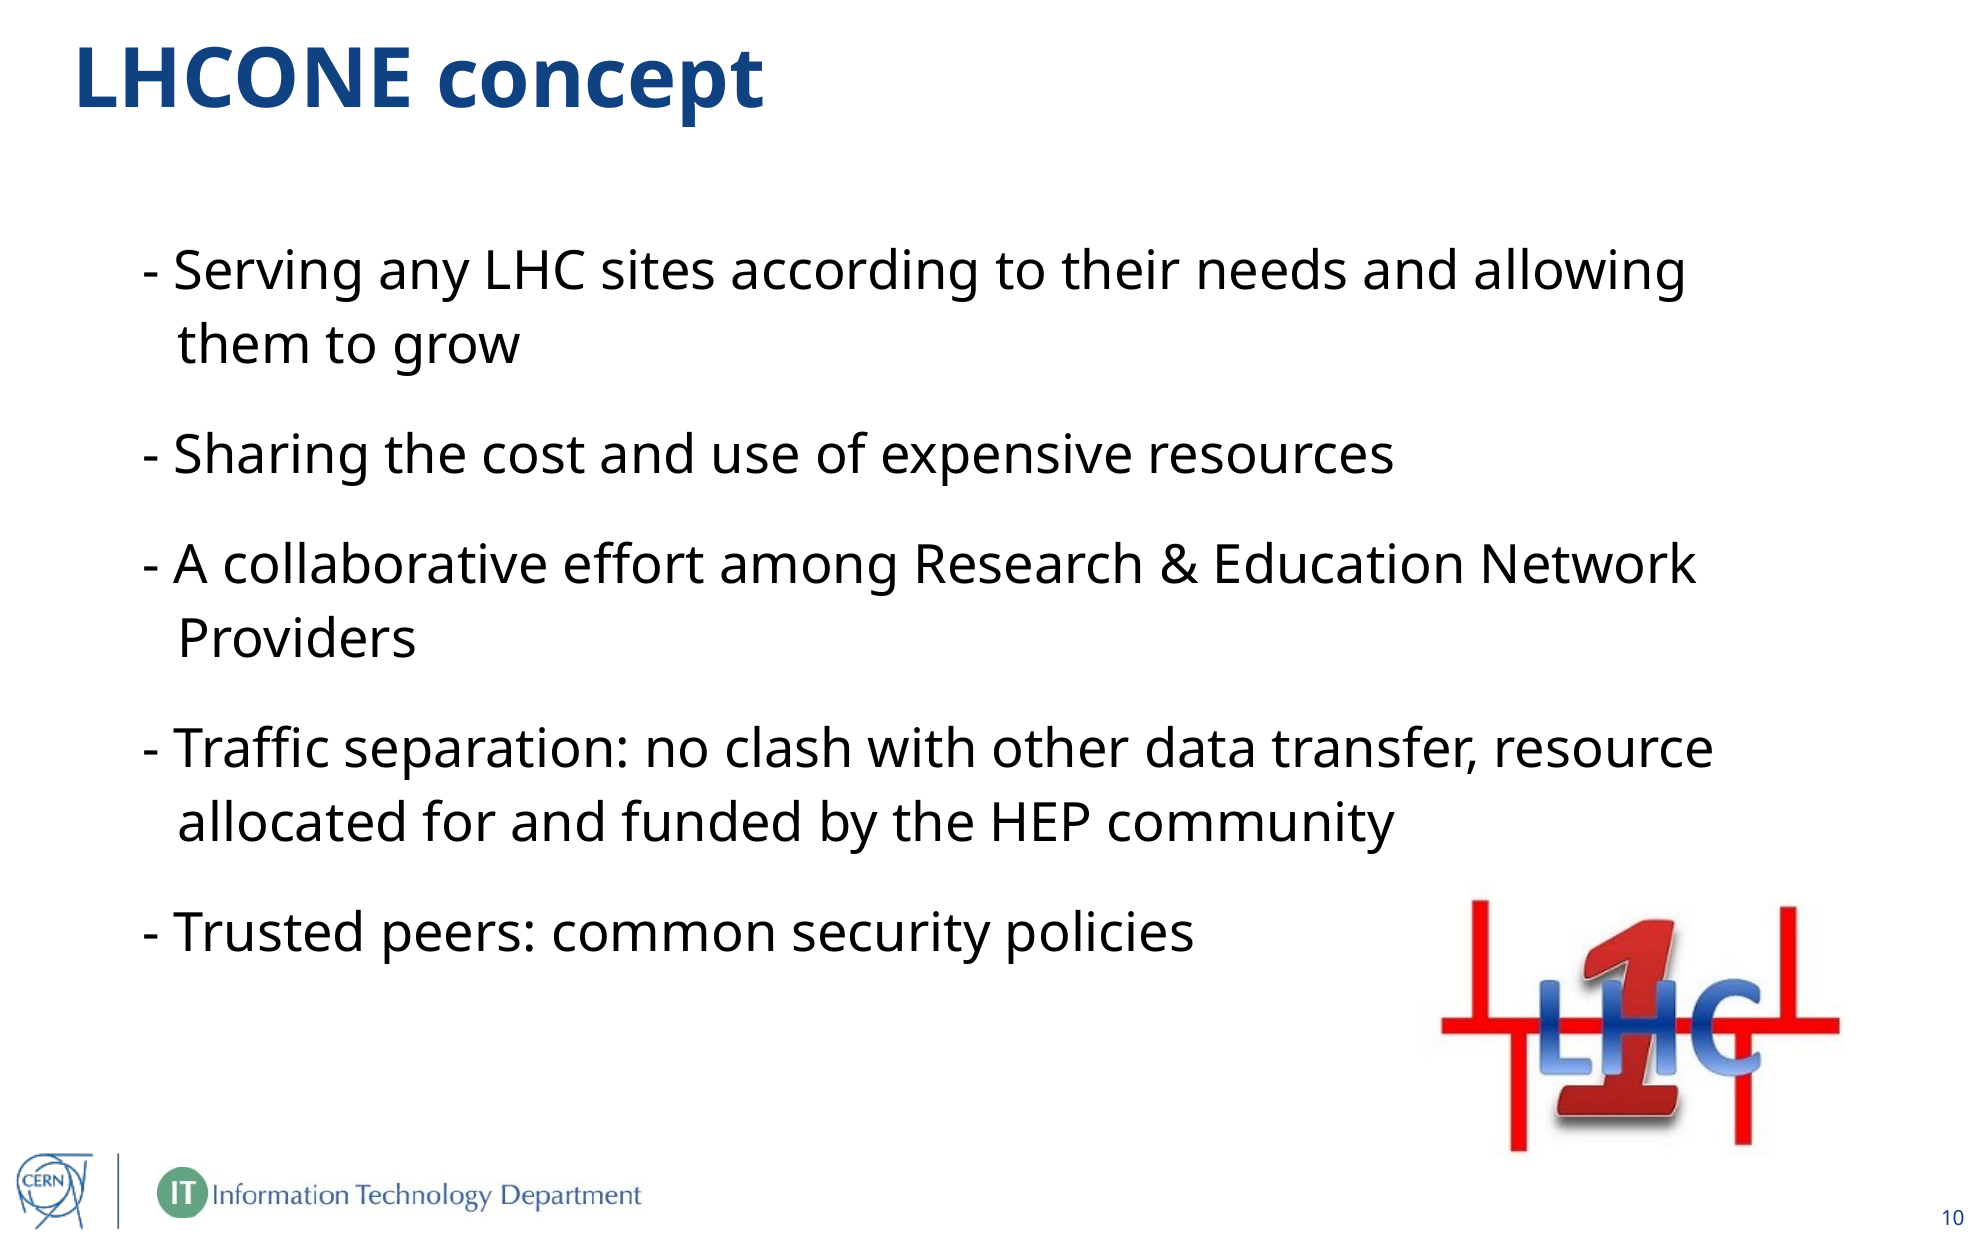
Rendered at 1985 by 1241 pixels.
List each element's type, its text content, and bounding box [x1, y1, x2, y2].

text_box - Serving any LHC sites according to their needs and allowing them to grow - Sharing the cost and use of expensive resources - A collaborative effort among Research & Education Network Providers - Traffic separation: no clash with other data transfer, resource allocated for and funded by the HEP community - Trusted peers: common security policies [127, 223, 1807, 1118]
picture [157, 1167, 948, 1218]
picture [16, 1188, 64, 1236]
picture [38, 1207, 55, 1215]
picture [51, 1200, 64, 1215]
picture [19, 1188, 64, 1207]
title LHCONE concept [72, 0, 1834, 166]
picture [1419, 880, 1857, 1175]
